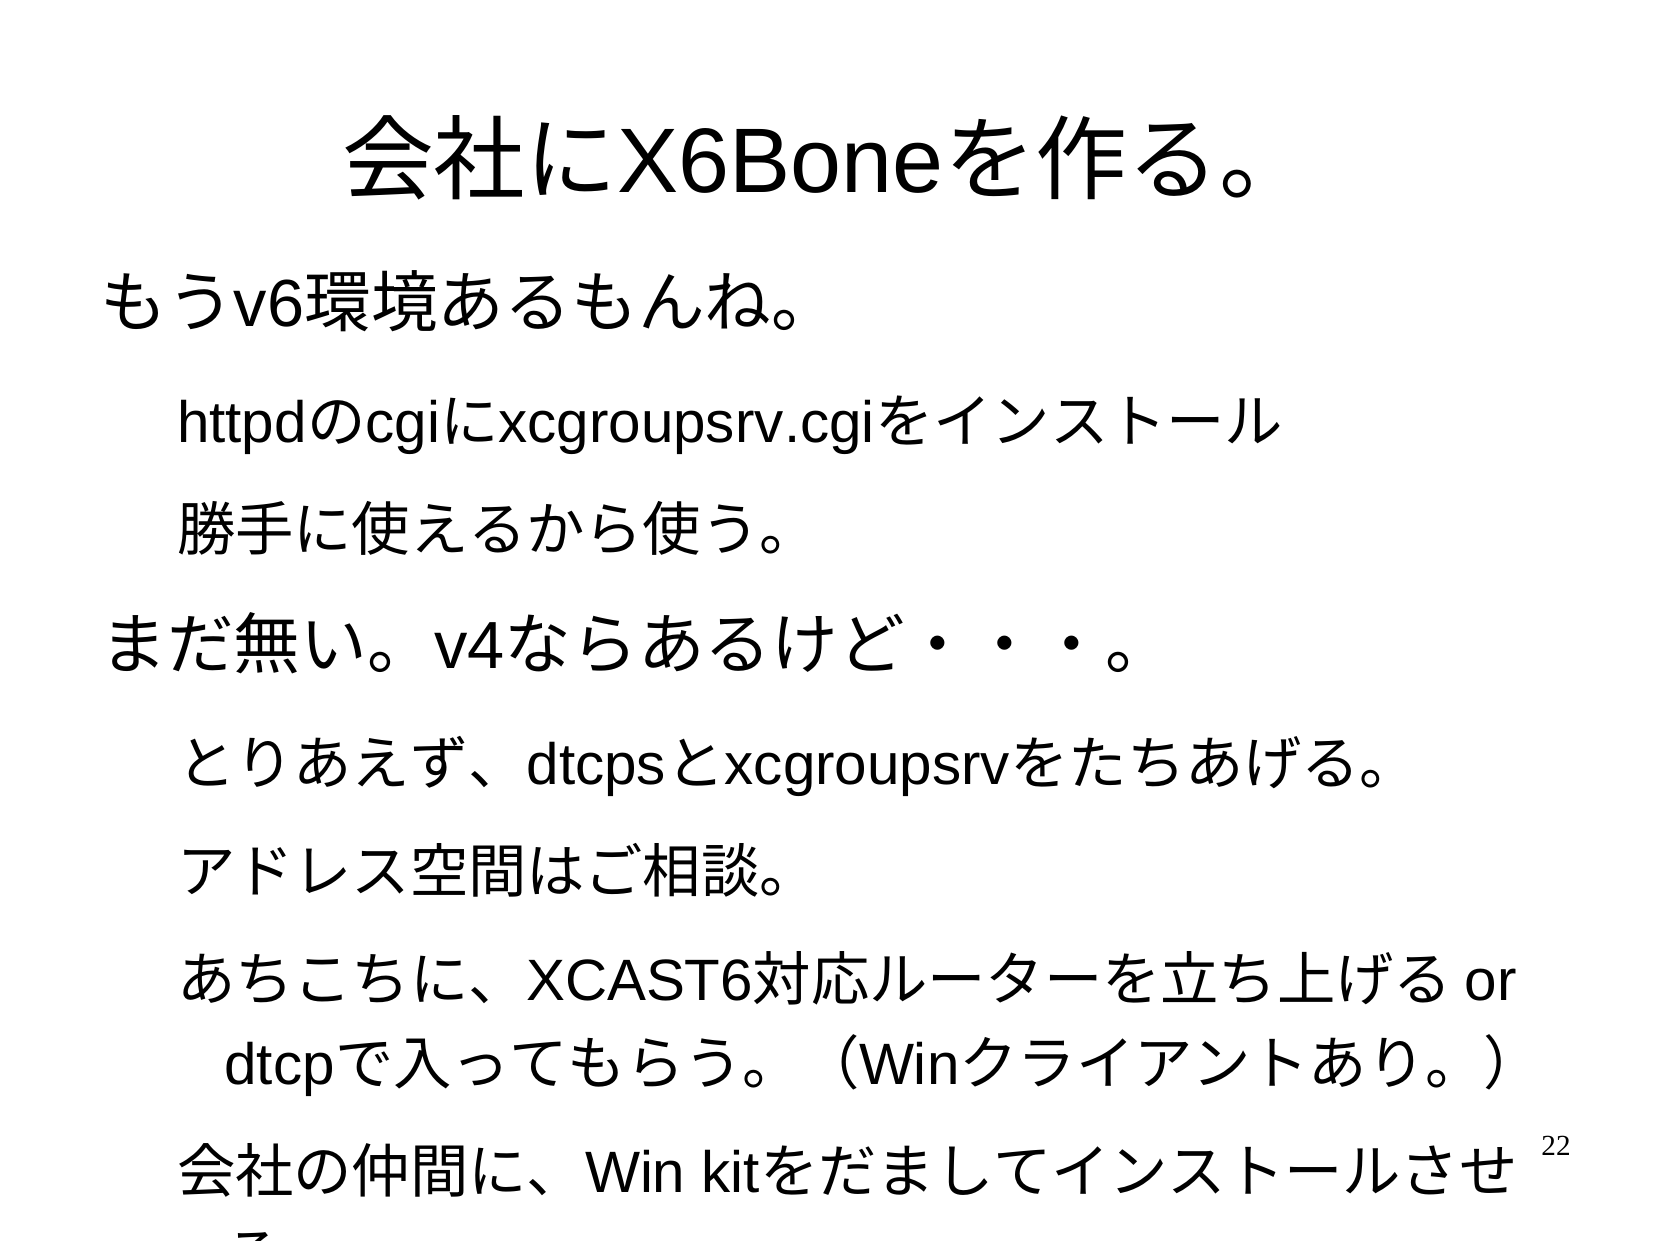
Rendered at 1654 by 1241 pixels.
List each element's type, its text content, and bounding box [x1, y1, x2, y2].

title 会社にX6Boneを作る。 [82, 49, 1571, 248]
list もうv6環境あるもんね。 httpdのcgiにxcgroupsrv.cgiをインストール 勝手に使えるから使う。 まだ無い。v4ならあるけど・・・。 とりあえず、dtcpsとxcgroupsrvをたちあげる。 アドレス空間はご相談。 あちこちに、XCAST6対応ルーターを立ち上げる or dtcpで入ってもらう。（Winクライアントあり。） 会社の仲間に、Win kitをだましてインストールさせる。 XCAST6が無いと仕事ができない環境を作る。 たとえば「社内ミーティングはXCAST6でやる事に決定！」 [82, 248, 1571, 1184]
